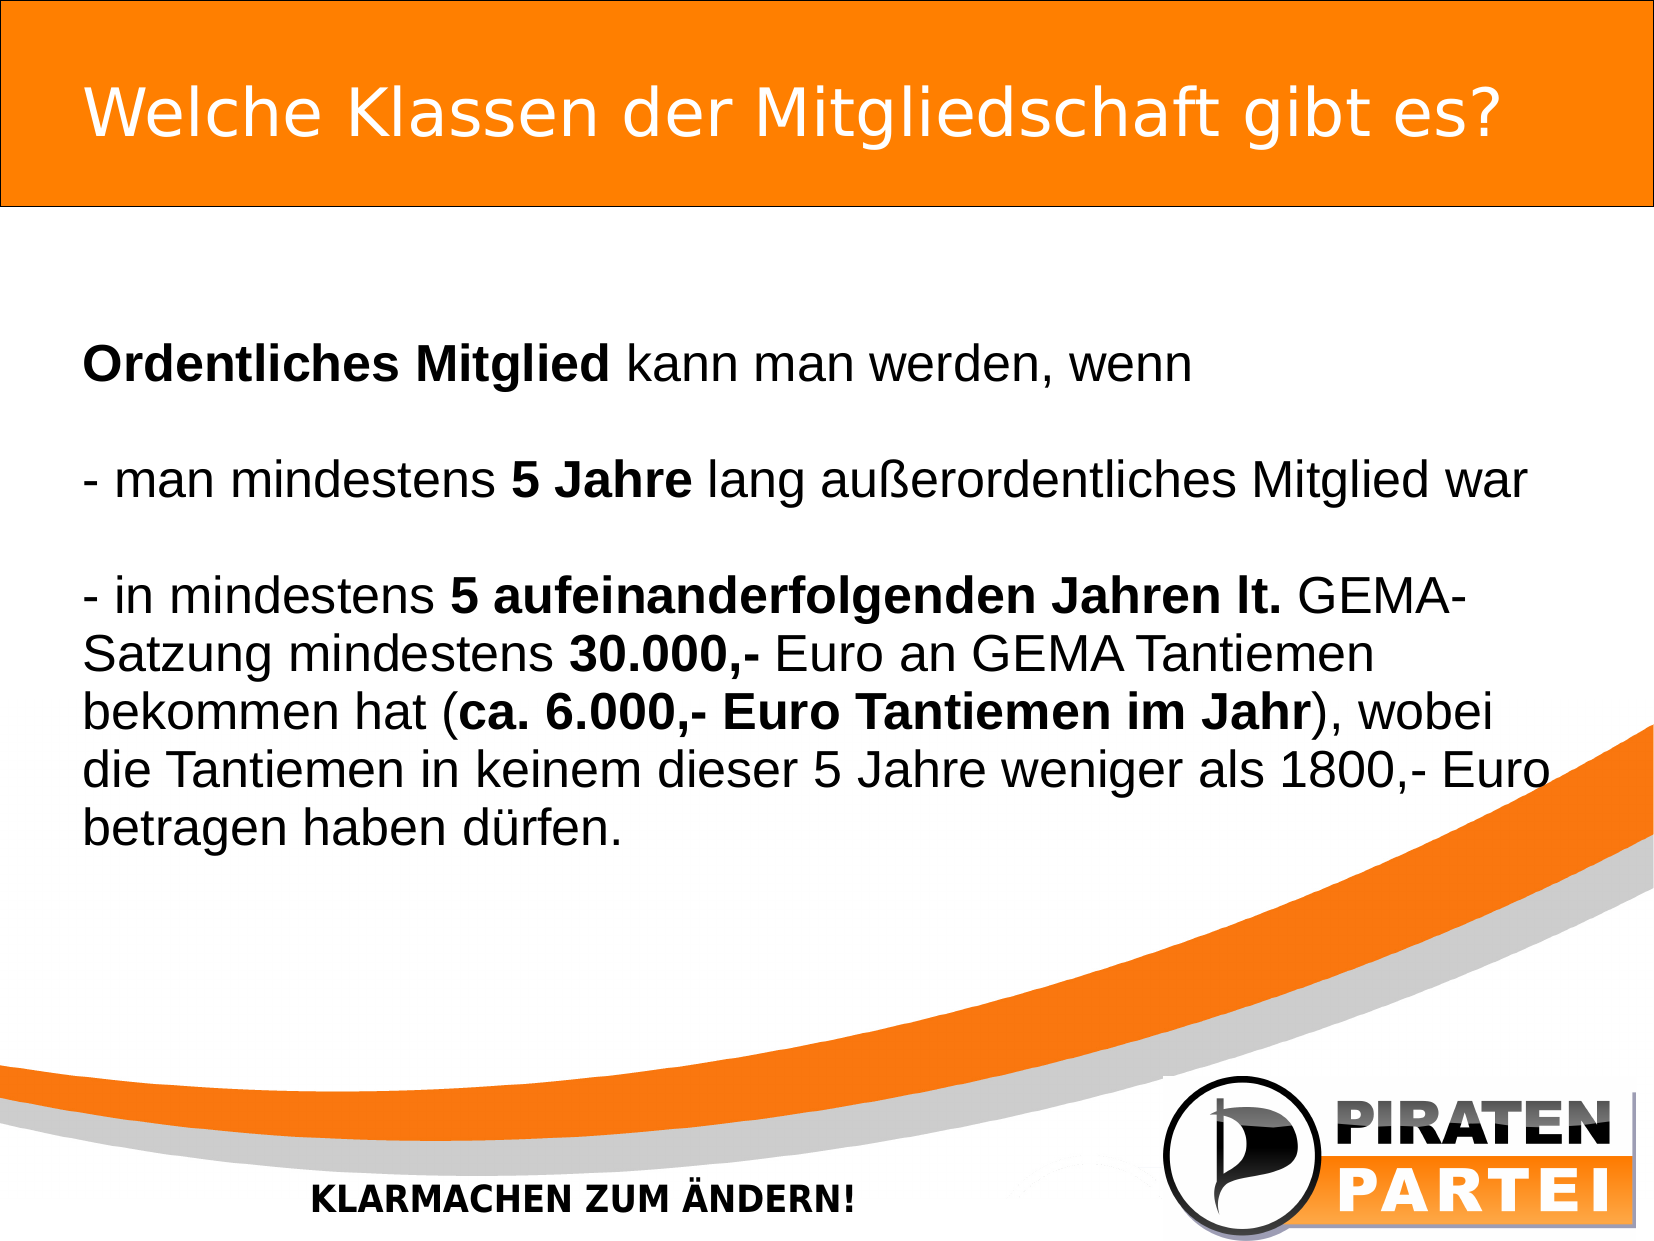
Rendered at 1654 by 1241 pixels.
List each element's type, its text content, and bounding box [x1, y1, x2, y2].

title Welche Klassen der Mitgliedschaft gibt es? [82, 56, 1571, 170]
picture [796, 1190, 803, 1197]
subtitle Ordentliches Mitglied kann man werden, wenn - man mindestens 5 Jahre lang außerordentliches Mitglied war - in mindestens 5 aufeinanderfolgenden Jahren lt. GEMA-Satzung mindestens 30.000,- Euro an GEMA Tantiemen bekommen hat (ca. 6.000,- Euro Tantiemen im Jahr), wobei die Tantiemen in keinem dieser 5 Jahre weniger als 1800,- Euro betragen haben dürfen. [82, 243, 1571, 949]
picture [0, 699, 1654, 1241]
picture [392, 1190, 399, 1197]
picture [745, 1190, 756, 1199]
